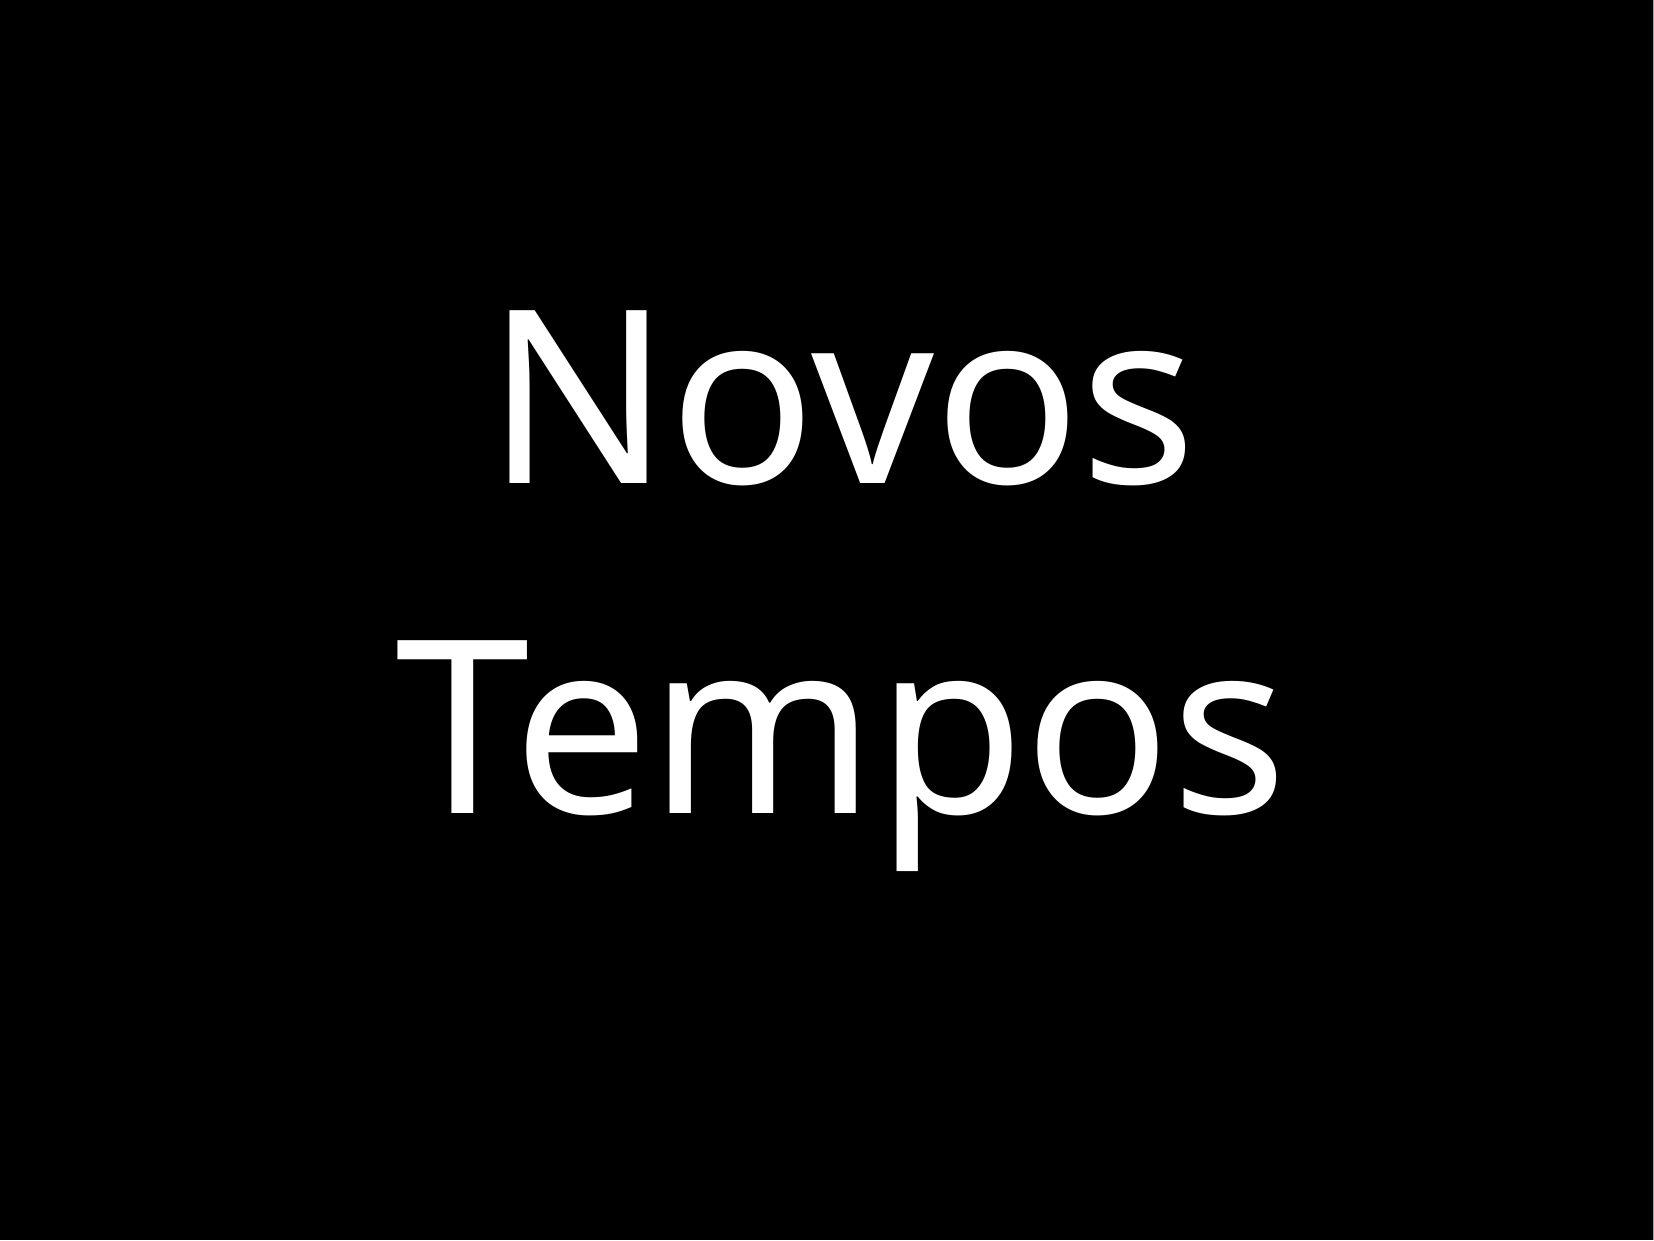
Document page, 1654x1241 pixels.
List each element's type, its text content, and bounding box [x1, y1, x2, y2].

subtitle Novos Tempos [0, 0, 1654, 1109]
